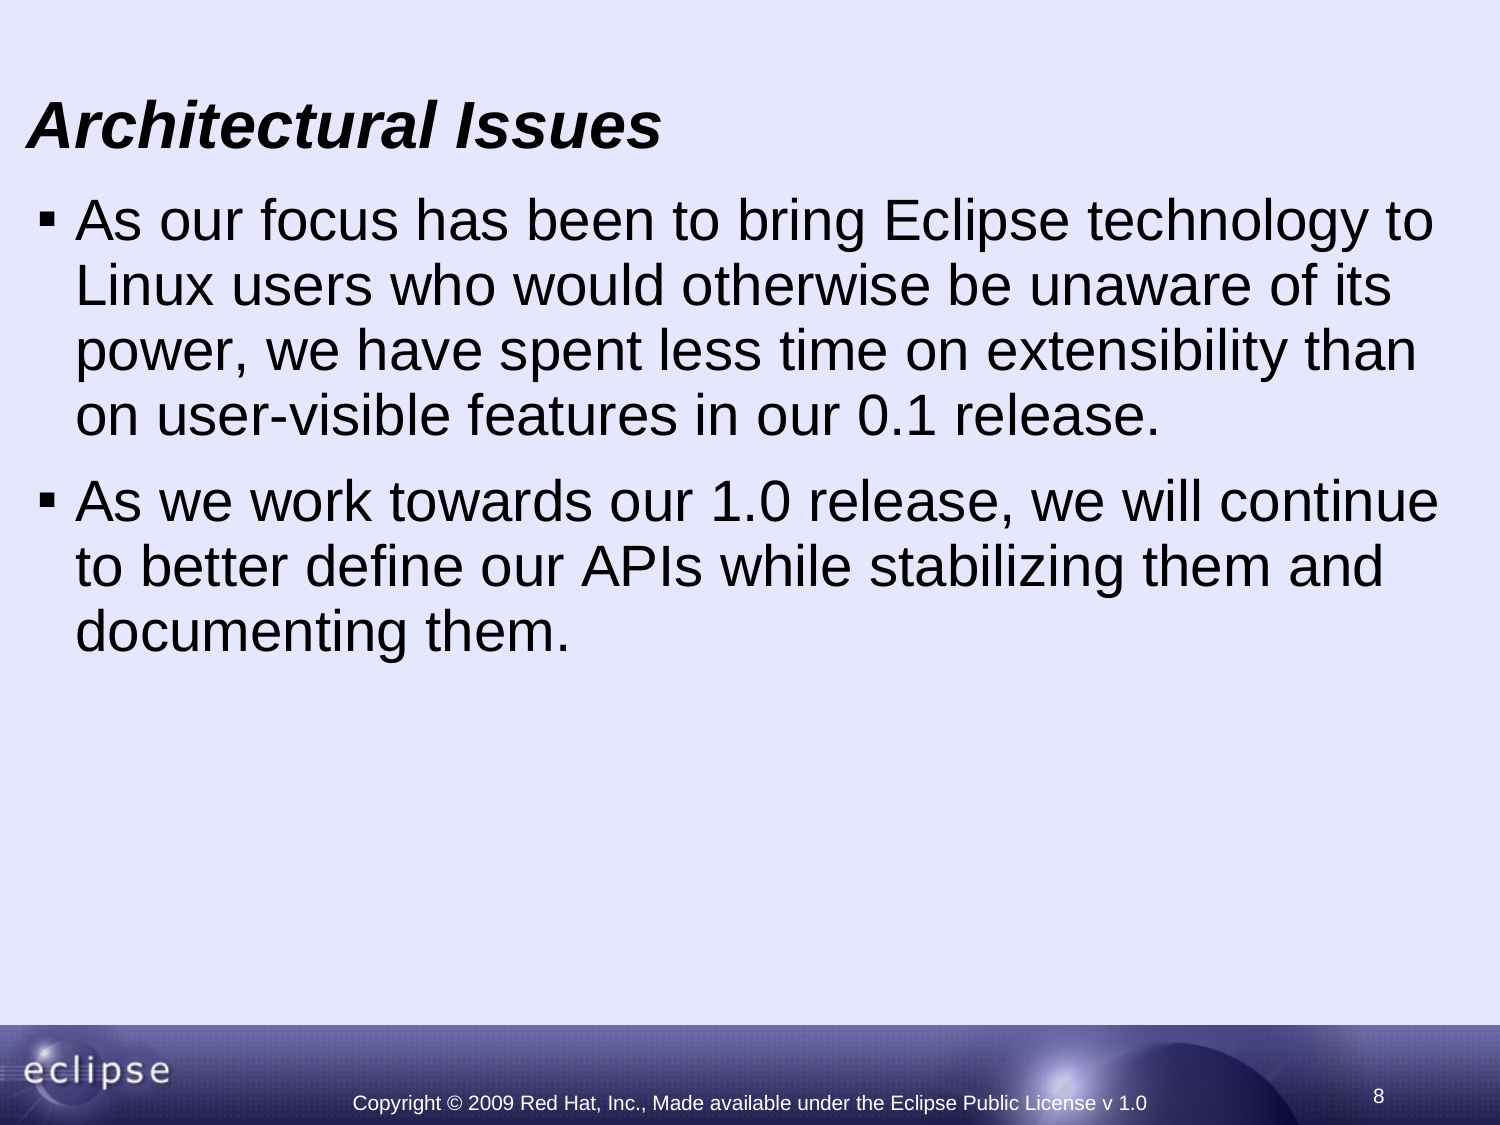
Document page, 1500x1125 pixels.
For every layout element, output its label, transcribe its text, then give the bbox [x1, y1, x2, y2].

list As our focus has been to bring Eclipse technology to Linux users who would otherwise be unaware of its power, we have spent less time on extensibility than on user-visible features in our 0.1 release. As we work towards our 1.0 release, we will continue to better define our APIs while stabilizing them and documenting them. [37, 187, 1463, 1021]
title Architectural Issues [26, 84, 1474, 172]
picture [0, 1025, 1500, 1125]
